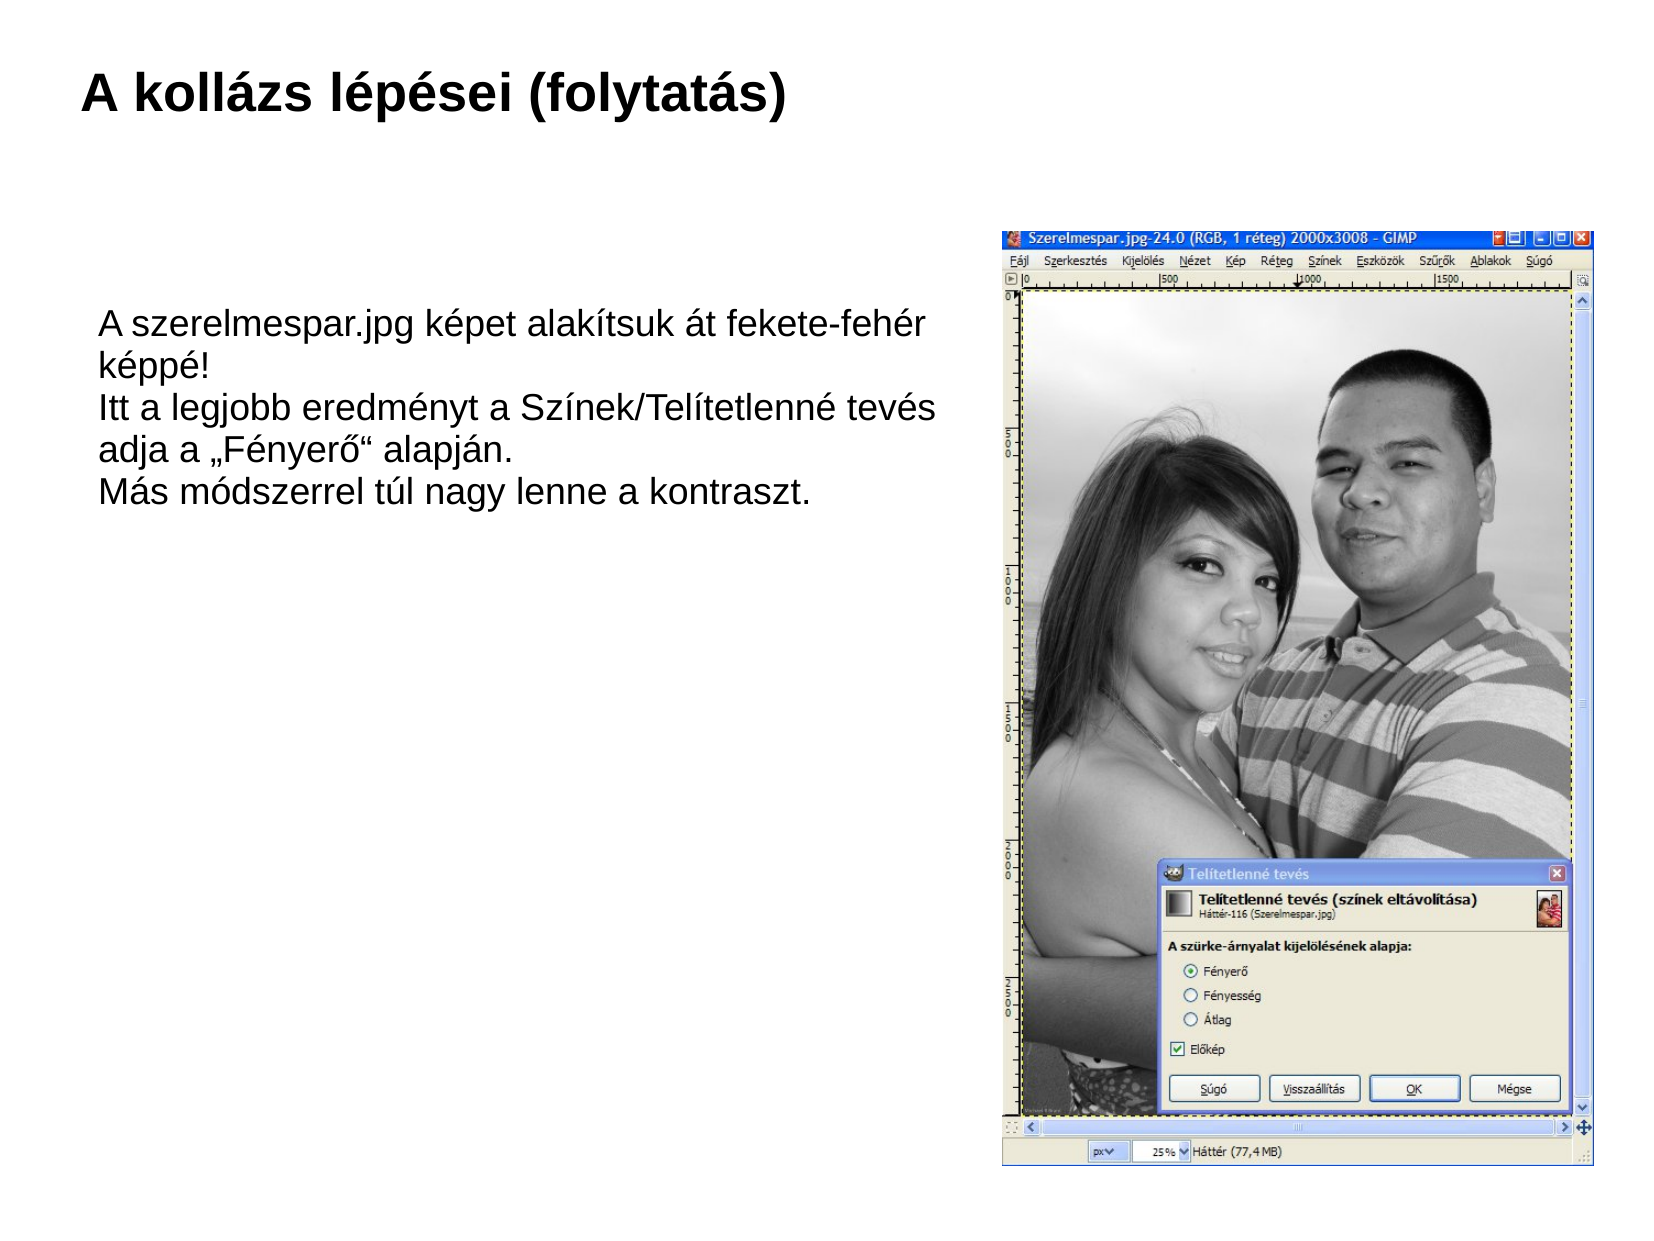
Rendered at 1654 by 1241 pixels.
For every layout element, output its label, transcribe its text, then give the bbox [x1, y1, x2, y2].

text_box A kollázs lépései (folytatás) [66, 55, 803, 133]
text_box A szerelmespar.jpg képet alakítsuk át fekete-fehér képpé! Itt a legjobb eredményt a Színek/Telítetlenné tevés adja a „Fényerő“ alapján. Más módszerrel túl nagy lenne a kontraszt. [83, 295, 952, 521]
picture [1002, 231, 1594, 1167]
